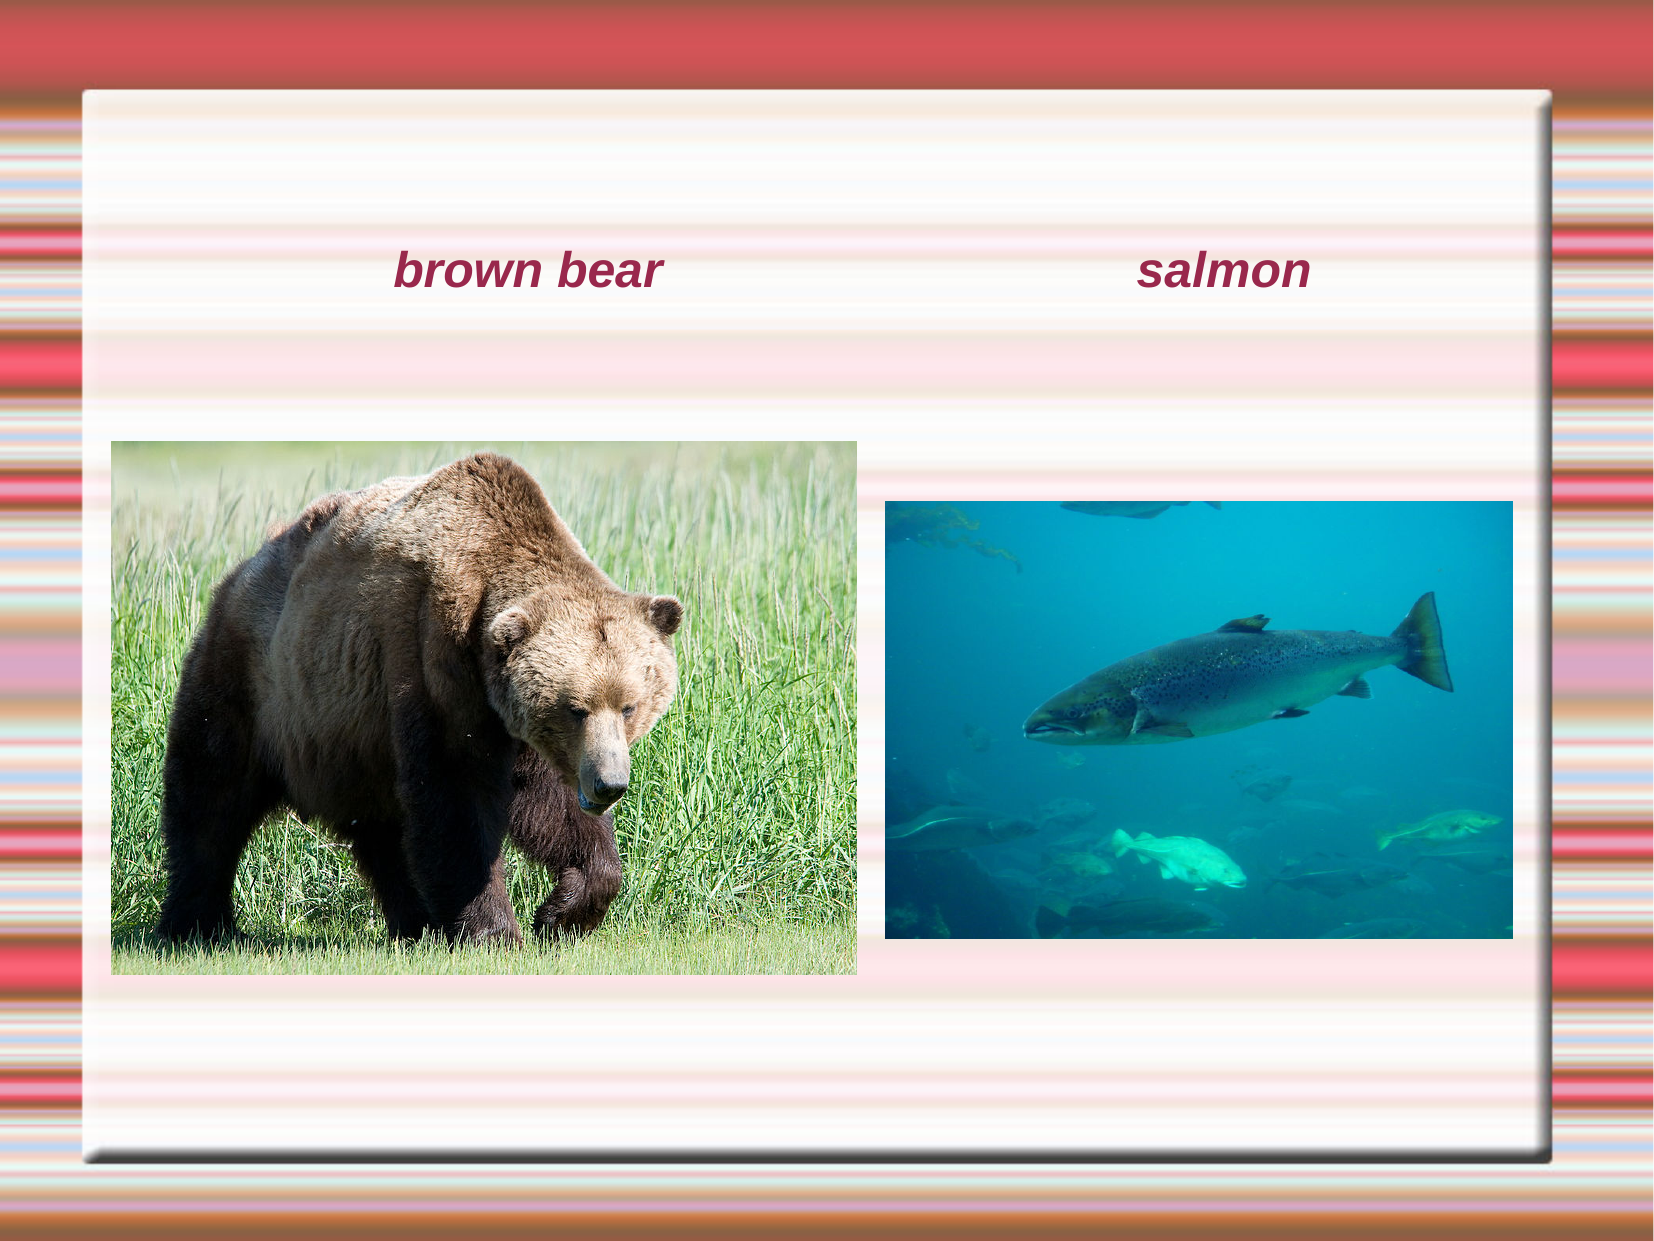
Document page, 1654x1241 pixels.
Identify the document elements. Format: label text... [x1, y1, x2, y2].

picture [0, 0, 1654, 1241]
title brown bear salmon [147, 177, 1560, 364]
